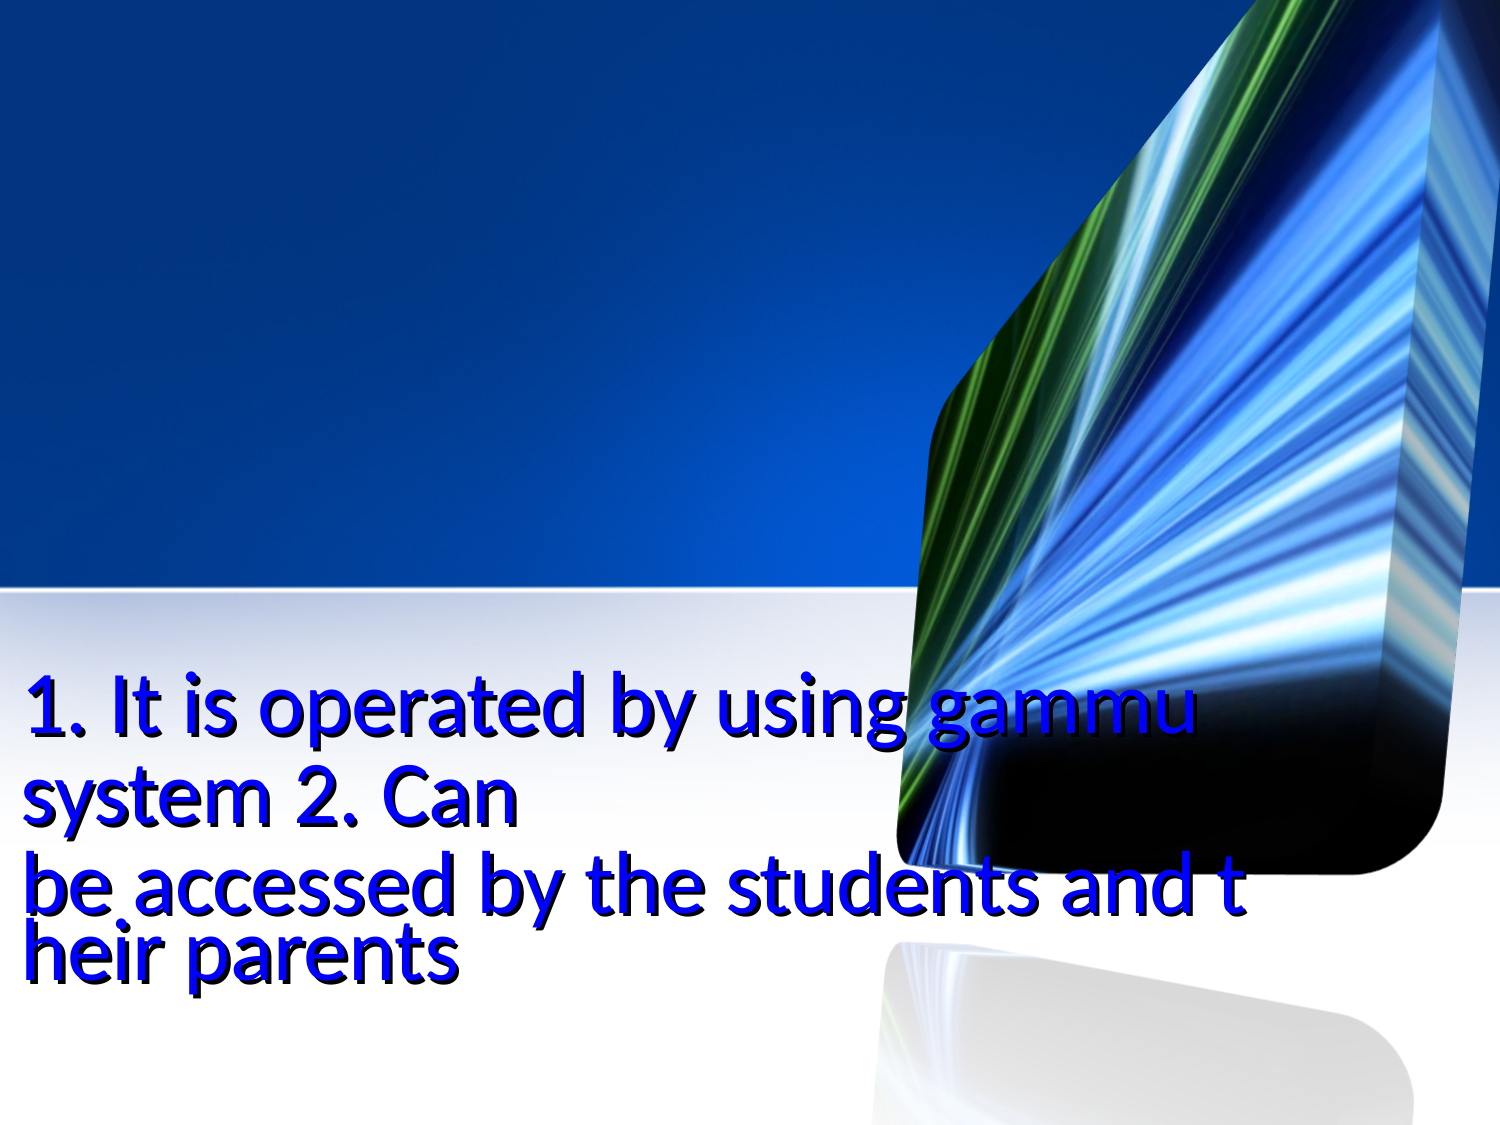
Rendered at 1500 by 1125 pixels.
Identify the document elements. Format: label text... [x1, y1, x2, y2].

picture [0, 0, 1500, 1125]
title 1. It is operated by using gammu system 2. Can be accessed by the students and their parents [5, 569, 1287, 1123]
